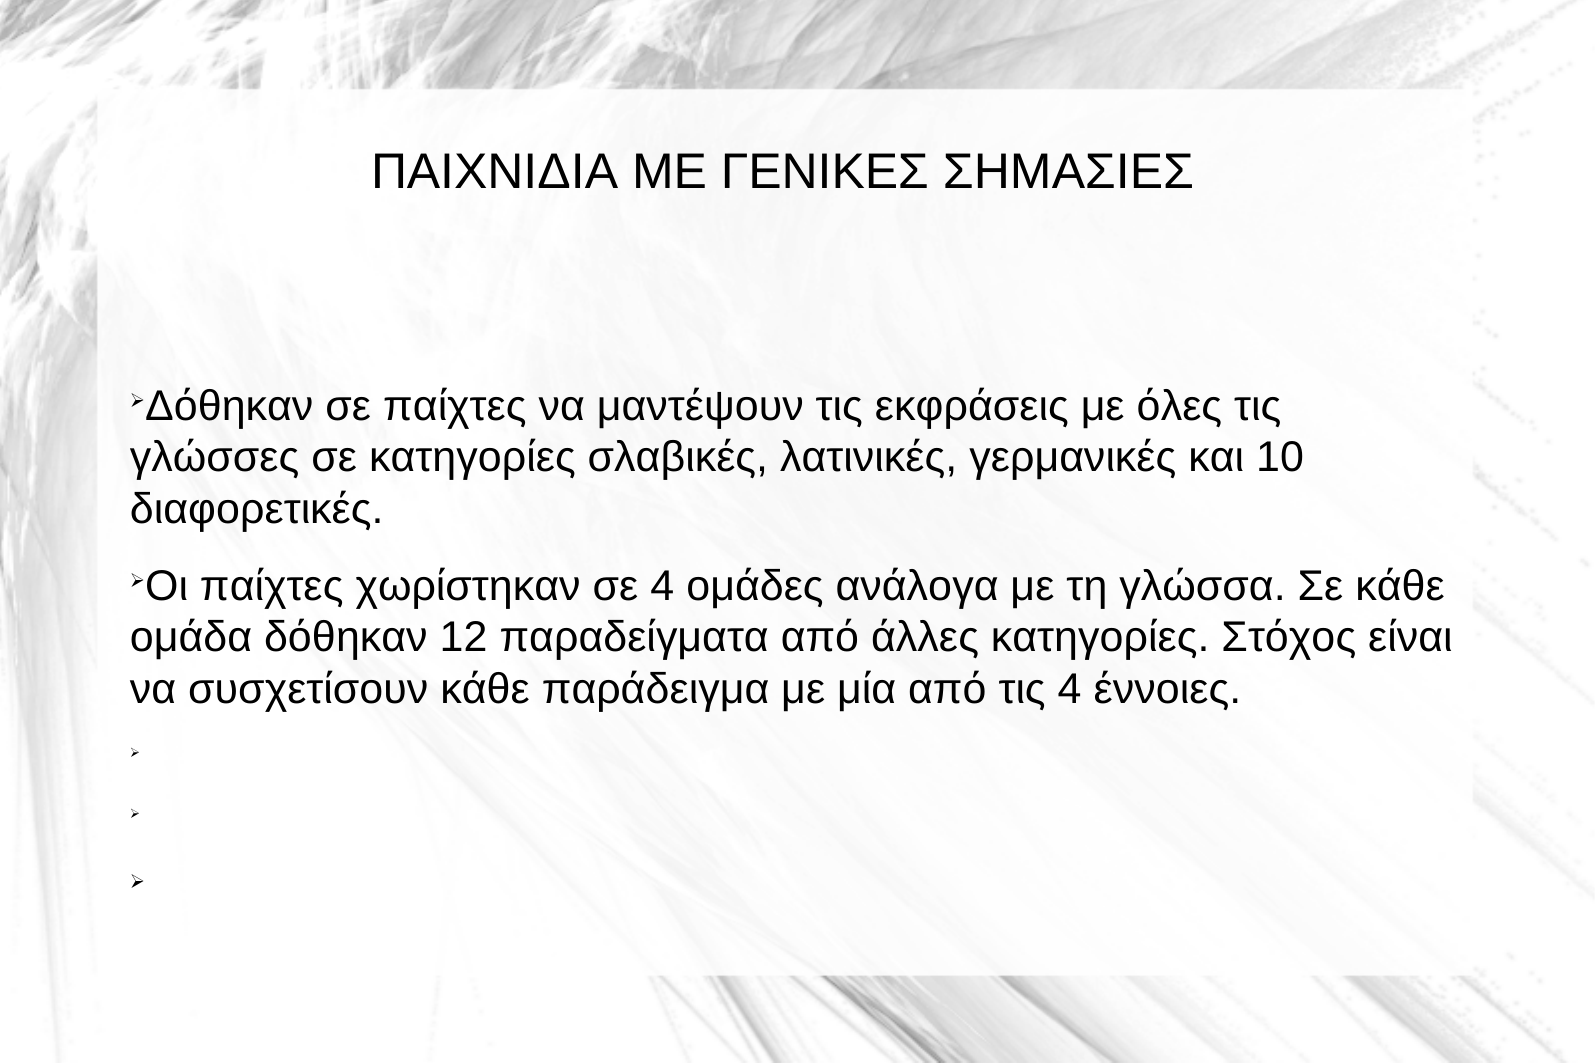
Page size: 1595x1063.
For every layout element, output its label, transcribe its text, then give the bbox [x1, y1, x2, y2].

title ΠΑΙΧΝΙΔΙΑ ΜΕ ΓΕΝΙΚΕΣ ΣΗΜΑΣΙΕΣ [113, 96, 1453, 241]
list Δόθηκαν σε παίχτες να μαντέψουν τις εκφράσεις με όλες τις γλώσσες σε κατηγορίες σλαβικές, λατινικές, γερμανικές και 10 διαφορετικές. Οι παίχτες χωρίστηκαν σε 4 ομάδες ανάλογα με τη γλώσσα. Σε κάθε ομάδα δόθηκαν 12 παραδείγματα από άλλες κατηγορίες. Στόχος είναι να συσχετίσουν κάθε παράδειγμα με μία από τις 4 έννοιες. [130, 300, 1462, 971]
